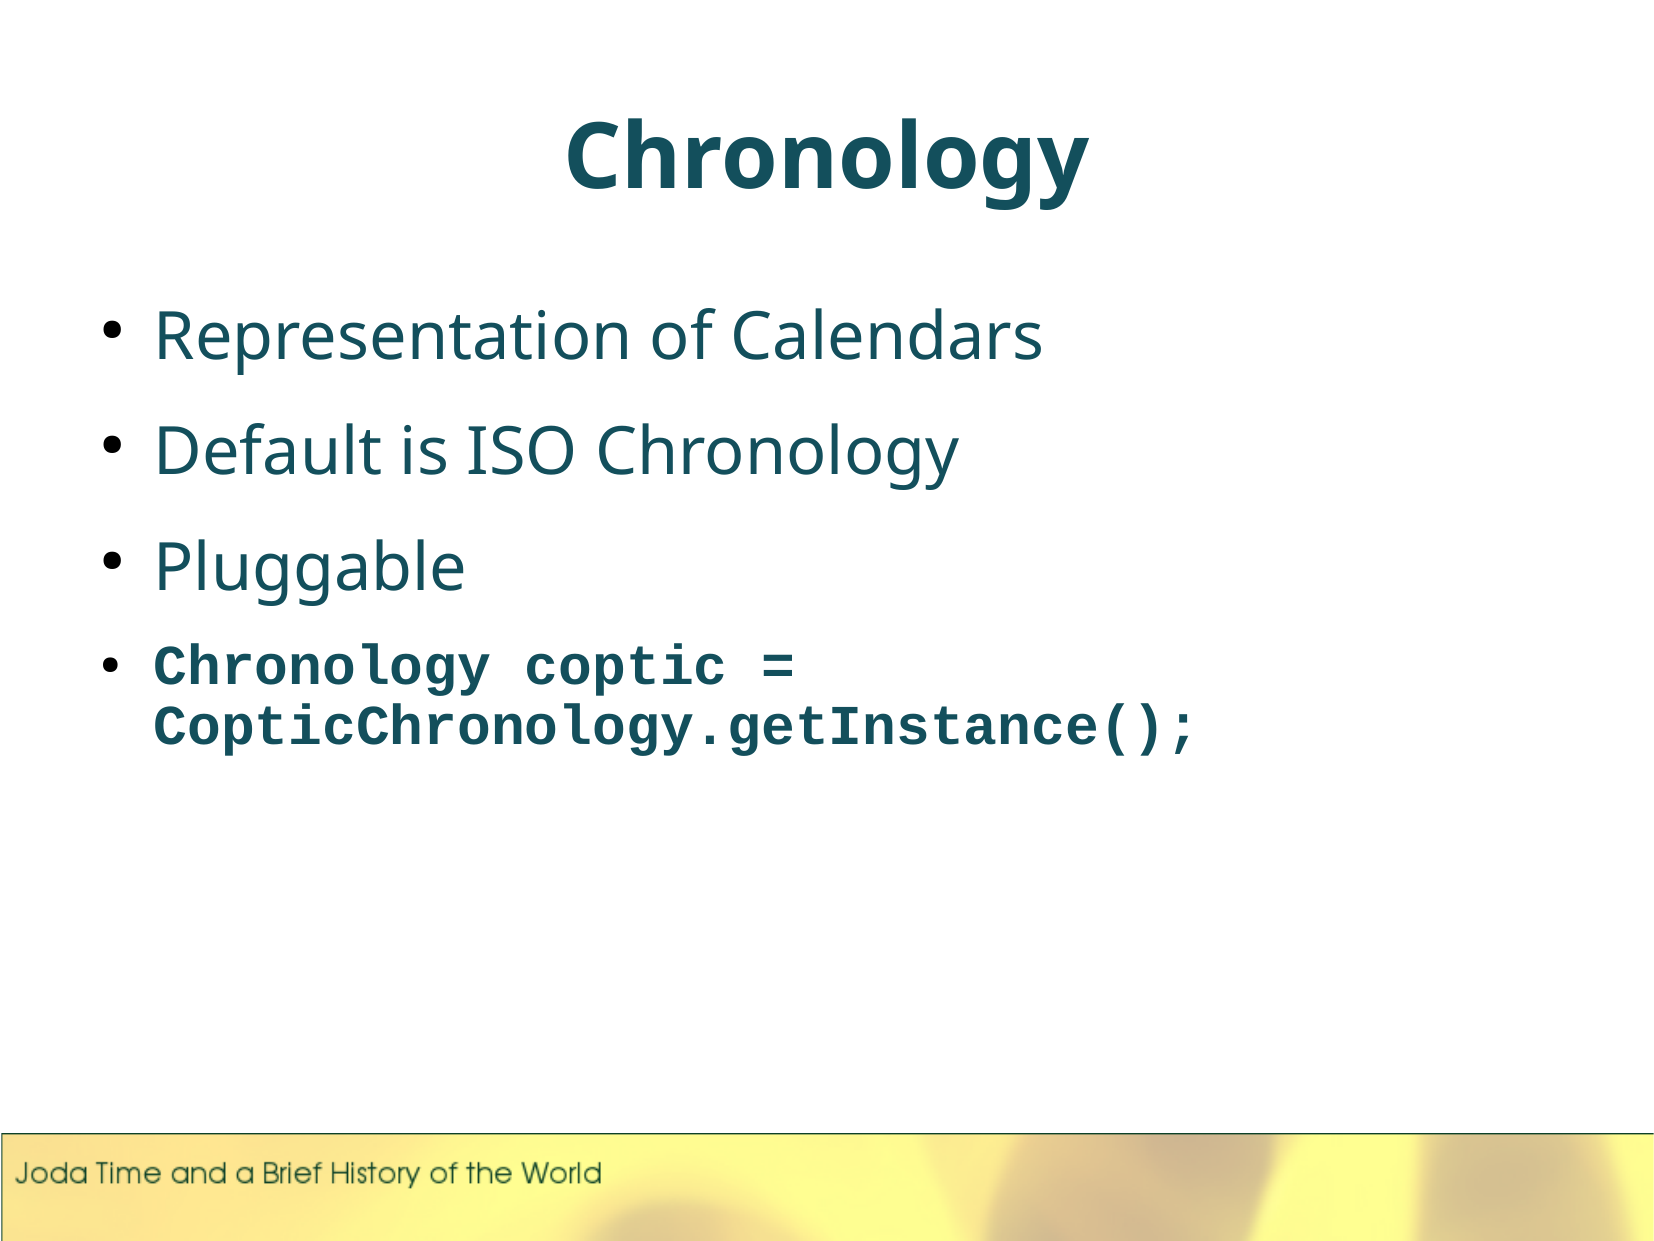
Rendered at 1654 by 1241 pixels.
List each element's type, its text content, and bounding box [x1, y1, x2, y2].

picture [1, 1133, 1654, 1241]
title Chronology [82, 49, 1571, 257]
list Representation of Calendars Default is ISO Chronology Pluggable Chronology coptic = CopticChronology.getInstance(); [82, 290, 1571, 1109]
